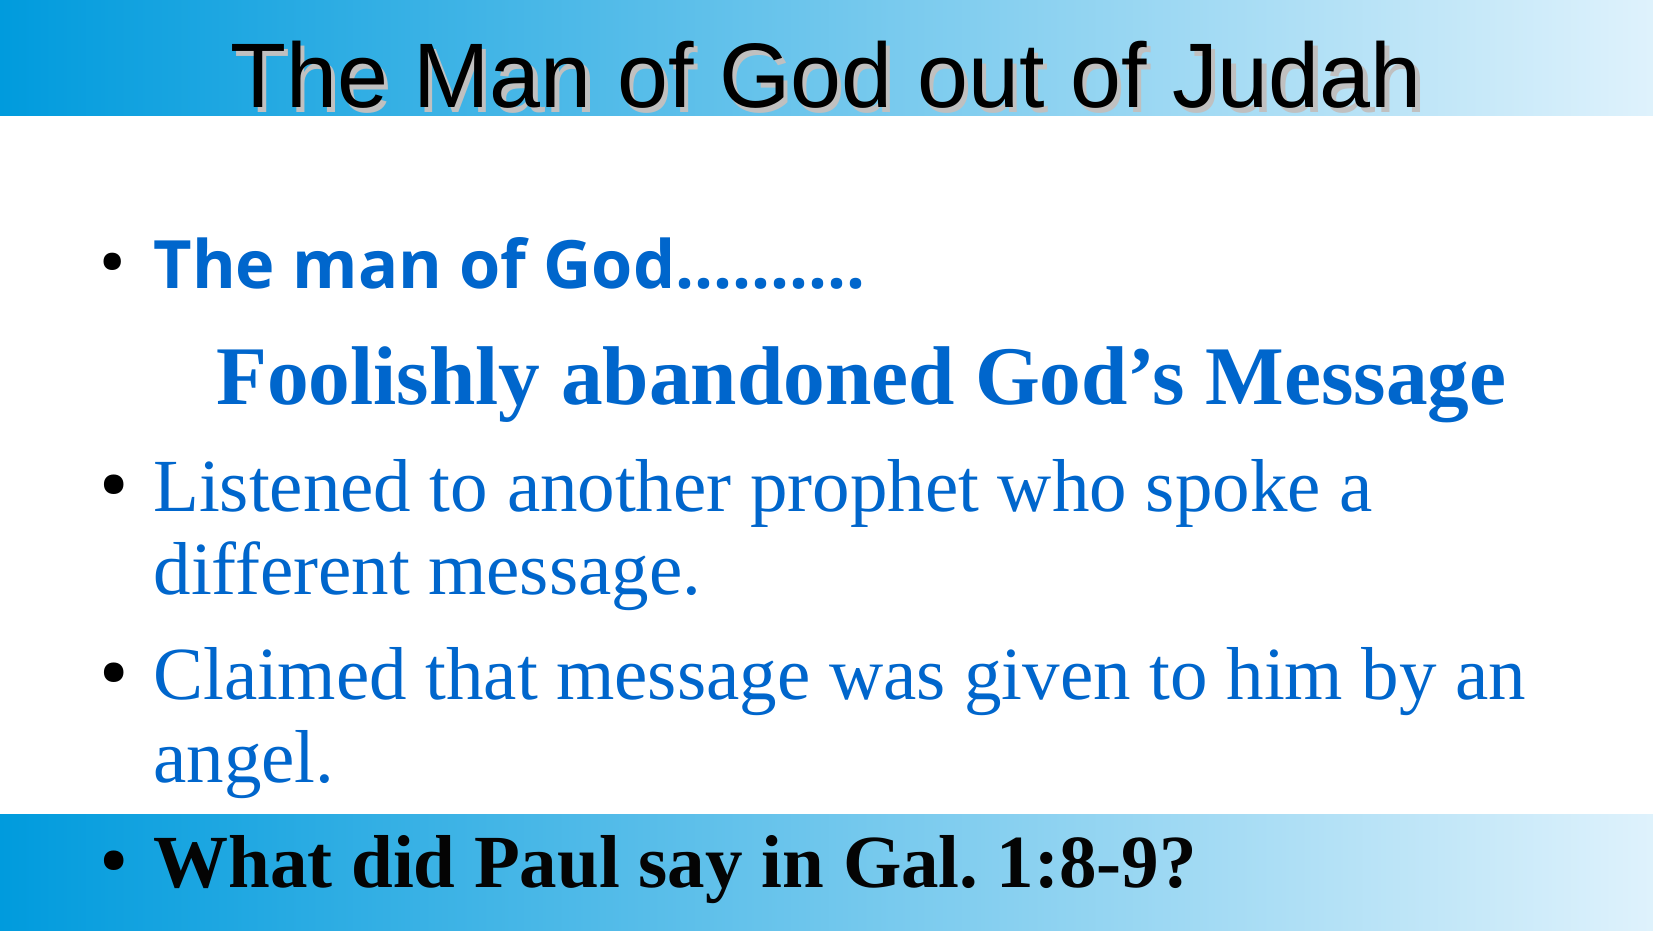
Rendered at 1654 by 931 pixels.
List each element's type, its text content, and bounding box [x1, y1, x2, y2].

title The Man of God out of Judah [82, 24, 1571, 128]
list The man of God………. Foolishly abandoned God’s Message Listened to another prophet who spoke a different message. Claimed that message was given to him by an angel. What did Paul say in Gal. 1:8-9? [82, 217, 1571, 826]
